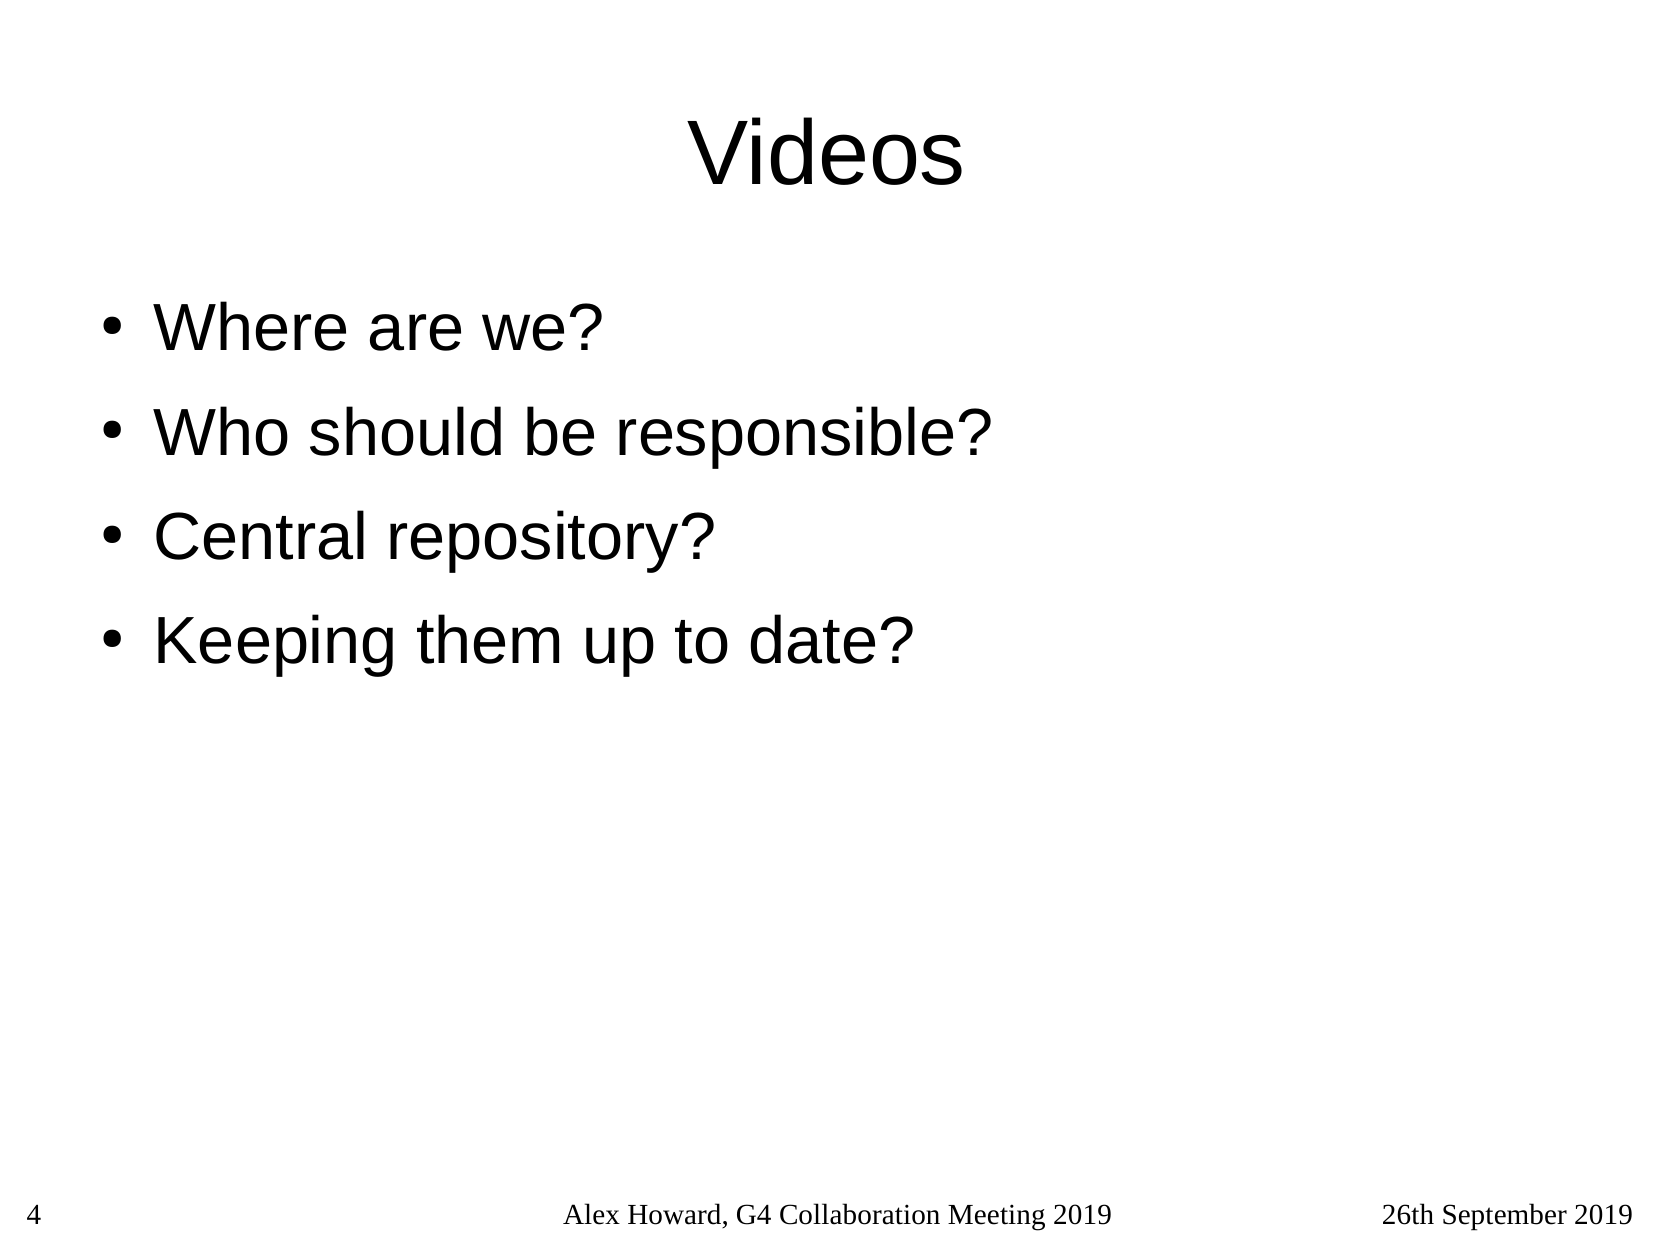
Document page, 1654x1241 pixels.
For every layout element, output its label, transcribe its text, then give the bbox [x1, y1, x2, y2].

title Videos [82, 49, 1571, 257]
list Where are we? Who should be responsible? Central repository? Keeping them up to date? [82, 290, 1571, 1010]
